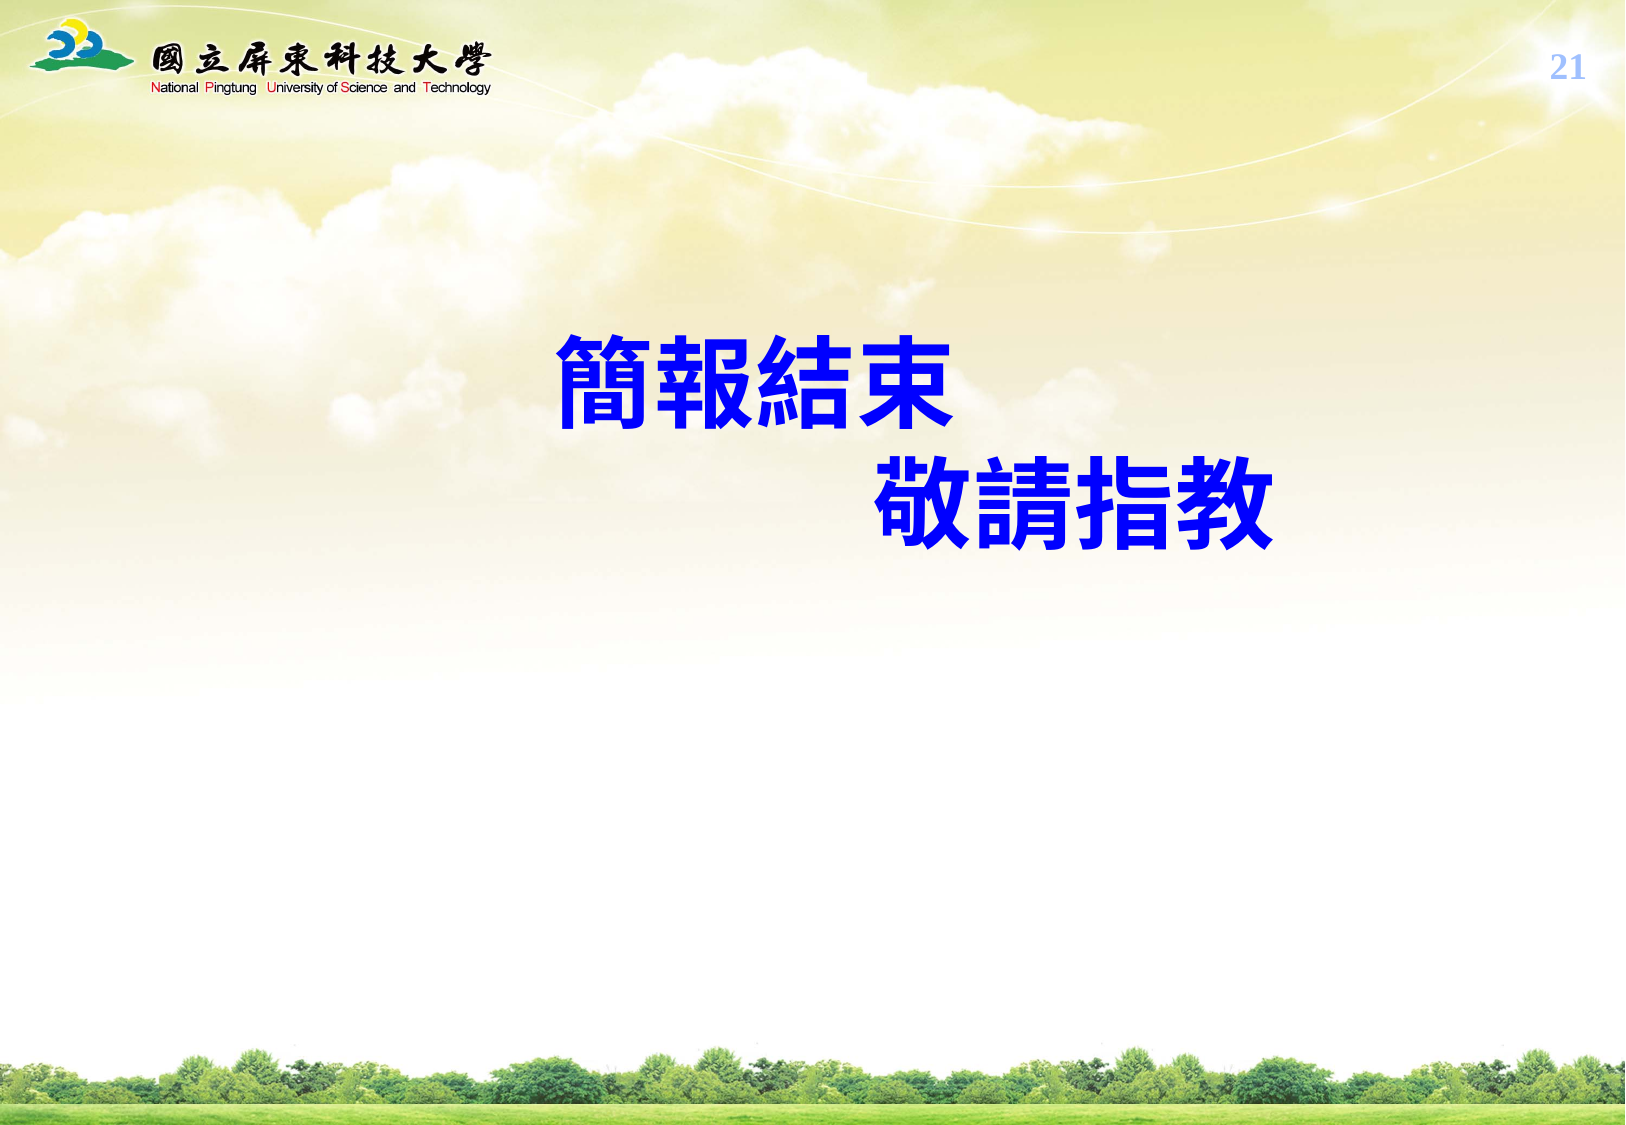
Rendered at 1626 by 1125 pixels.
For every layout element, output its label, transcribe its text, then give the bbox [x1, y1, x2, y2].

picture [0, 0, 1625, 1125]
text_box 簡報結束 敬請指教 [912, 374, 931, 385]
text_box 簡報結束 敬請指教 [716, 390, 725, 418]
text_box 簡報結束 敬請指教 [881, 374, 900, 385]
text_box 簡報結束 敬請指教 [609, 350, 627, 361]
text_box 簡報結束 敬請指教 [99, 349, 1413, 569]
text_box 簡報結束 敬請指教 [565, 350, 583, 361]
text_box 簡報結束 敬請指教 [724, 383, 736, 398]
